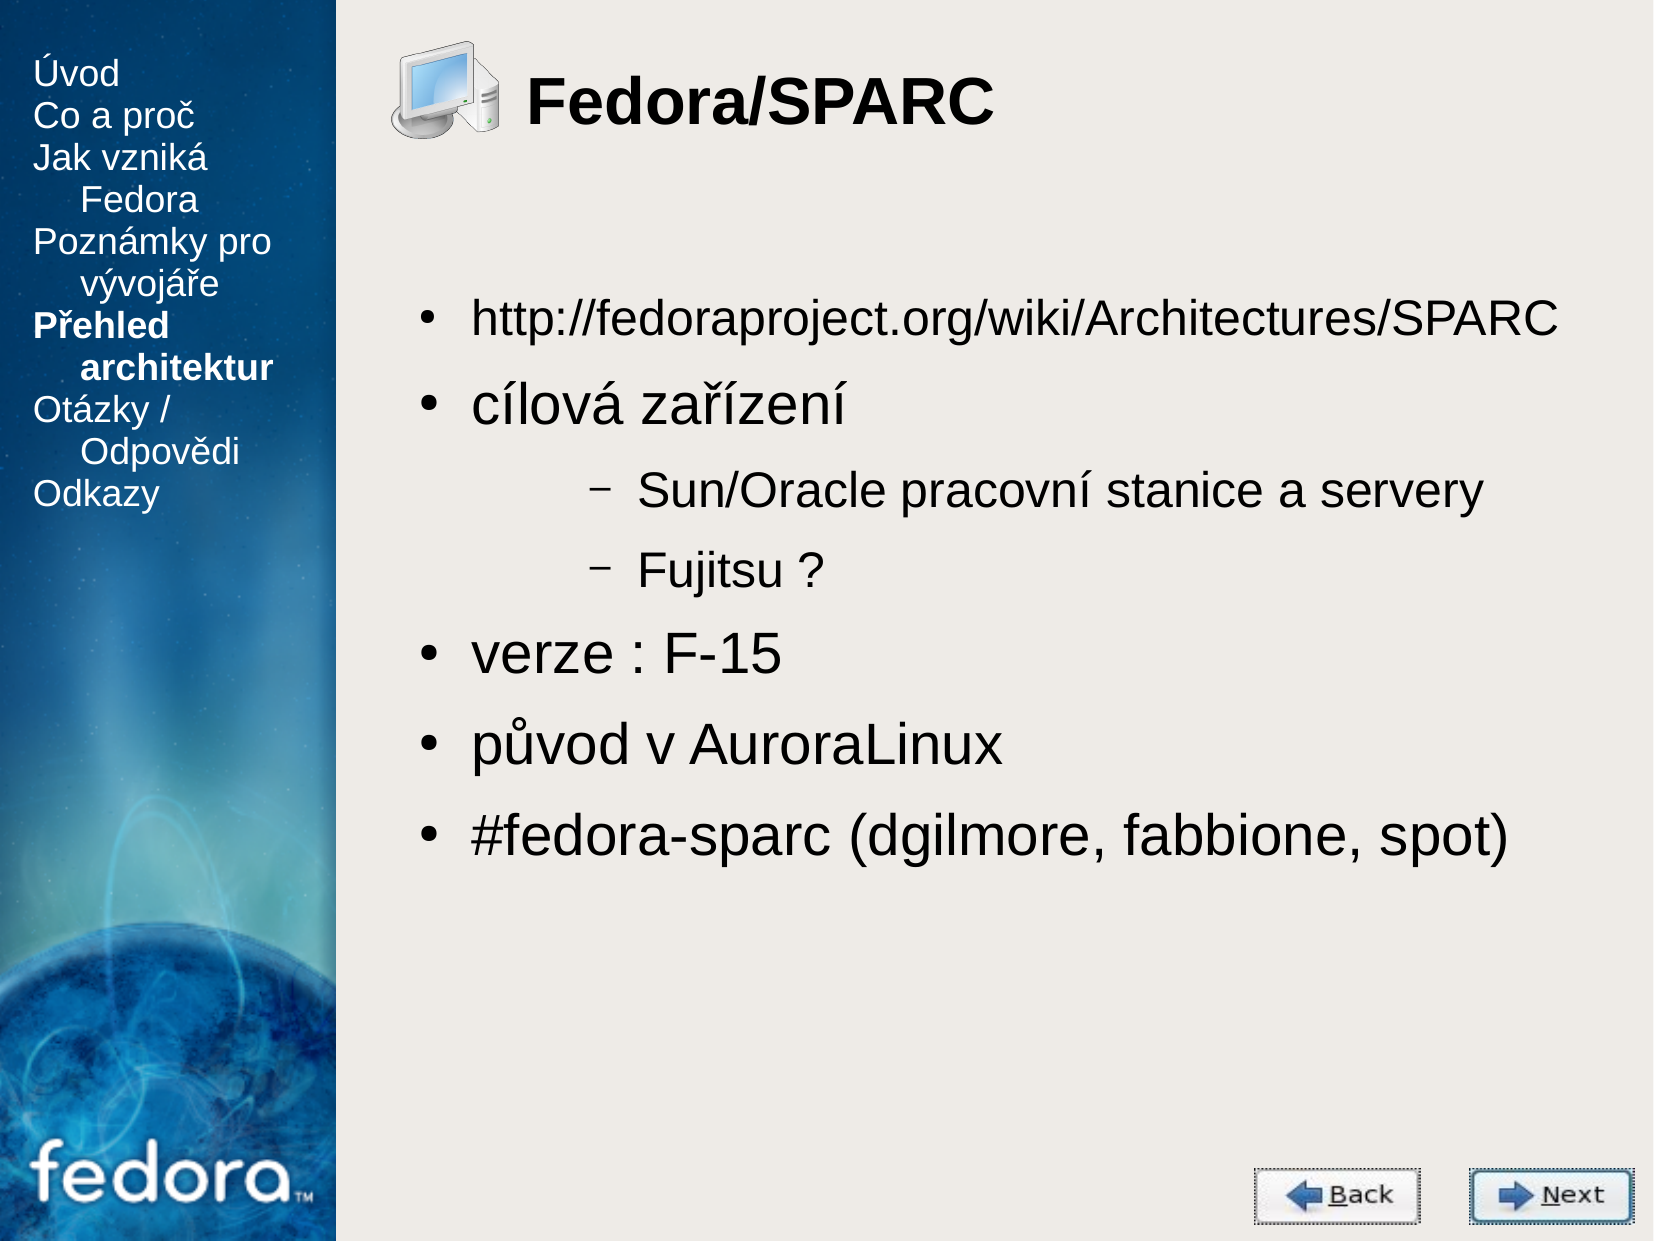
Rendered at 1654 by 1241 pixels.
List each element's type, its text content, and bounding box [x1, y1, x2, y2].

list http://fedoraproject.org/wiki/Architectures/SPARC cílová zařízení Sun/Oracle pracovní stanice a servery Fujitsu ? verze : F-15 původ v AuroraLinux #fedora-sparc (dgilmore, fabbione, spot) [400, 290, 1617, 1094]
picture [0, 0, 1654, 1241]
text_box Úvod Co a proč Jak vzniká Fedora Poznámky pro vývojáře Přehled architektur Otázky / Odpovědi Odkazy [18, 45, 327, 523]
text_box Fedora/SPARC [511, 56, 1316, 147]
